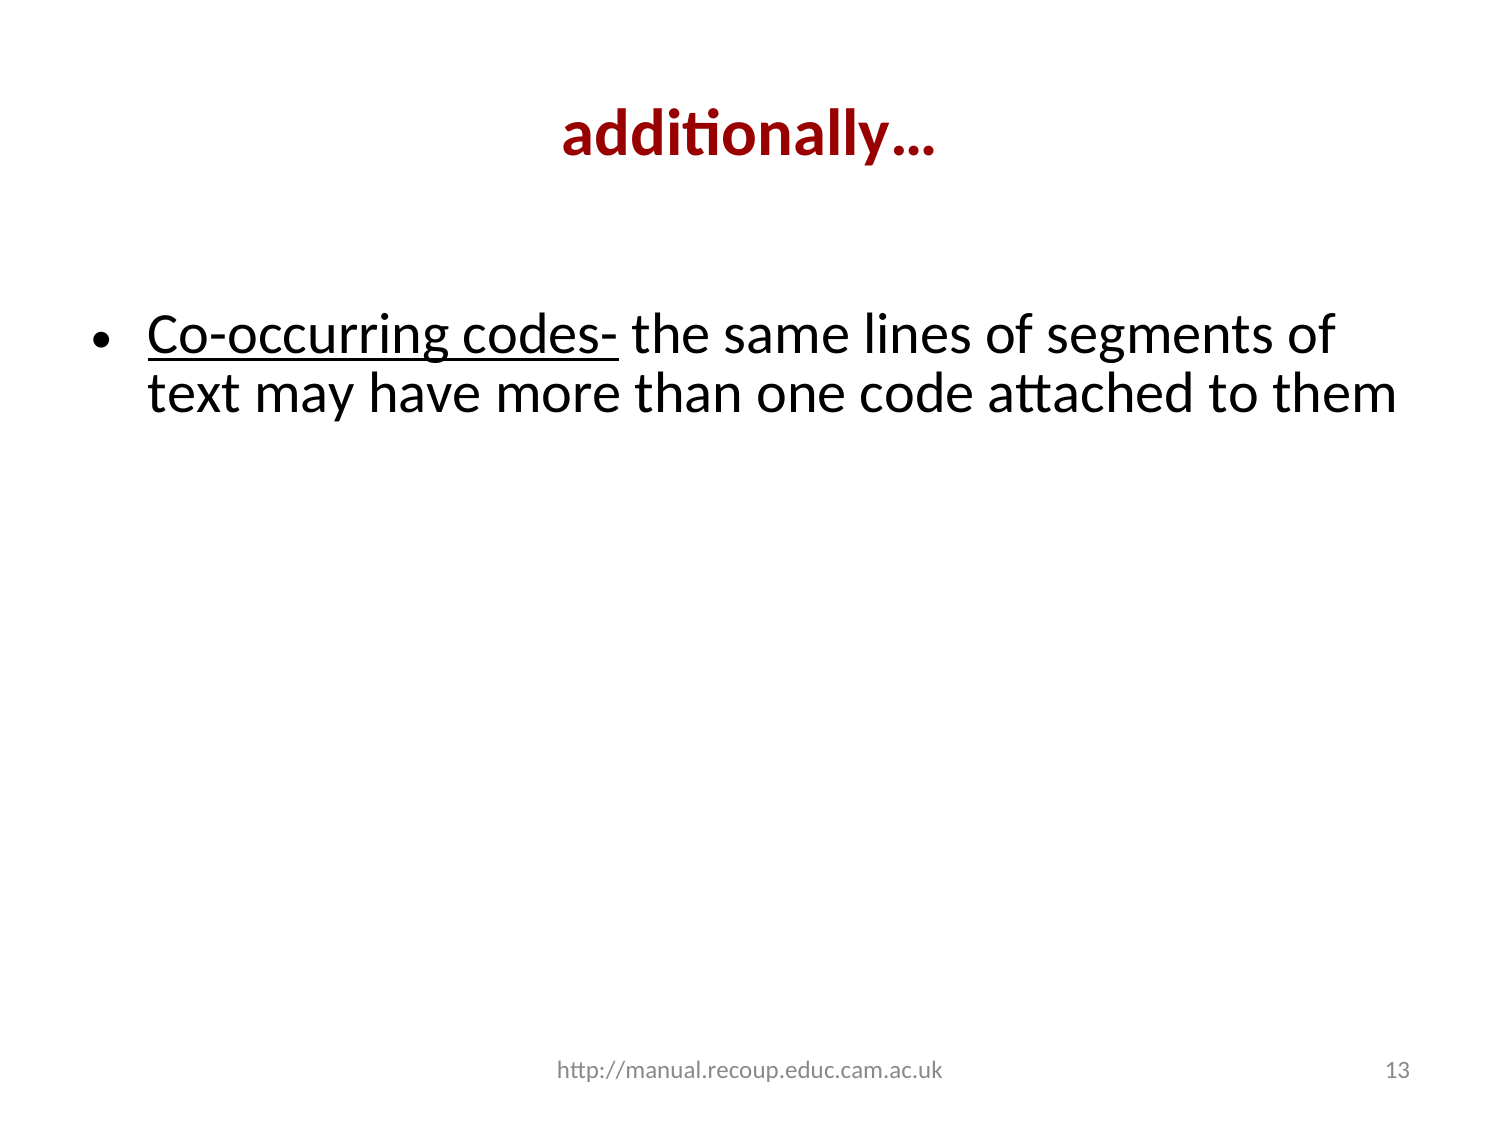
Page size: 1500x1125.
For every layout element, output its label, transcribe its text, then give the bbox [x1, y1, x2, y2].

title additionally… [75, 45, 1426, 233]
list Co-occurring codes- the same lines of segments of text may have more than one code attached to them [76, 302, 1427, 816]
